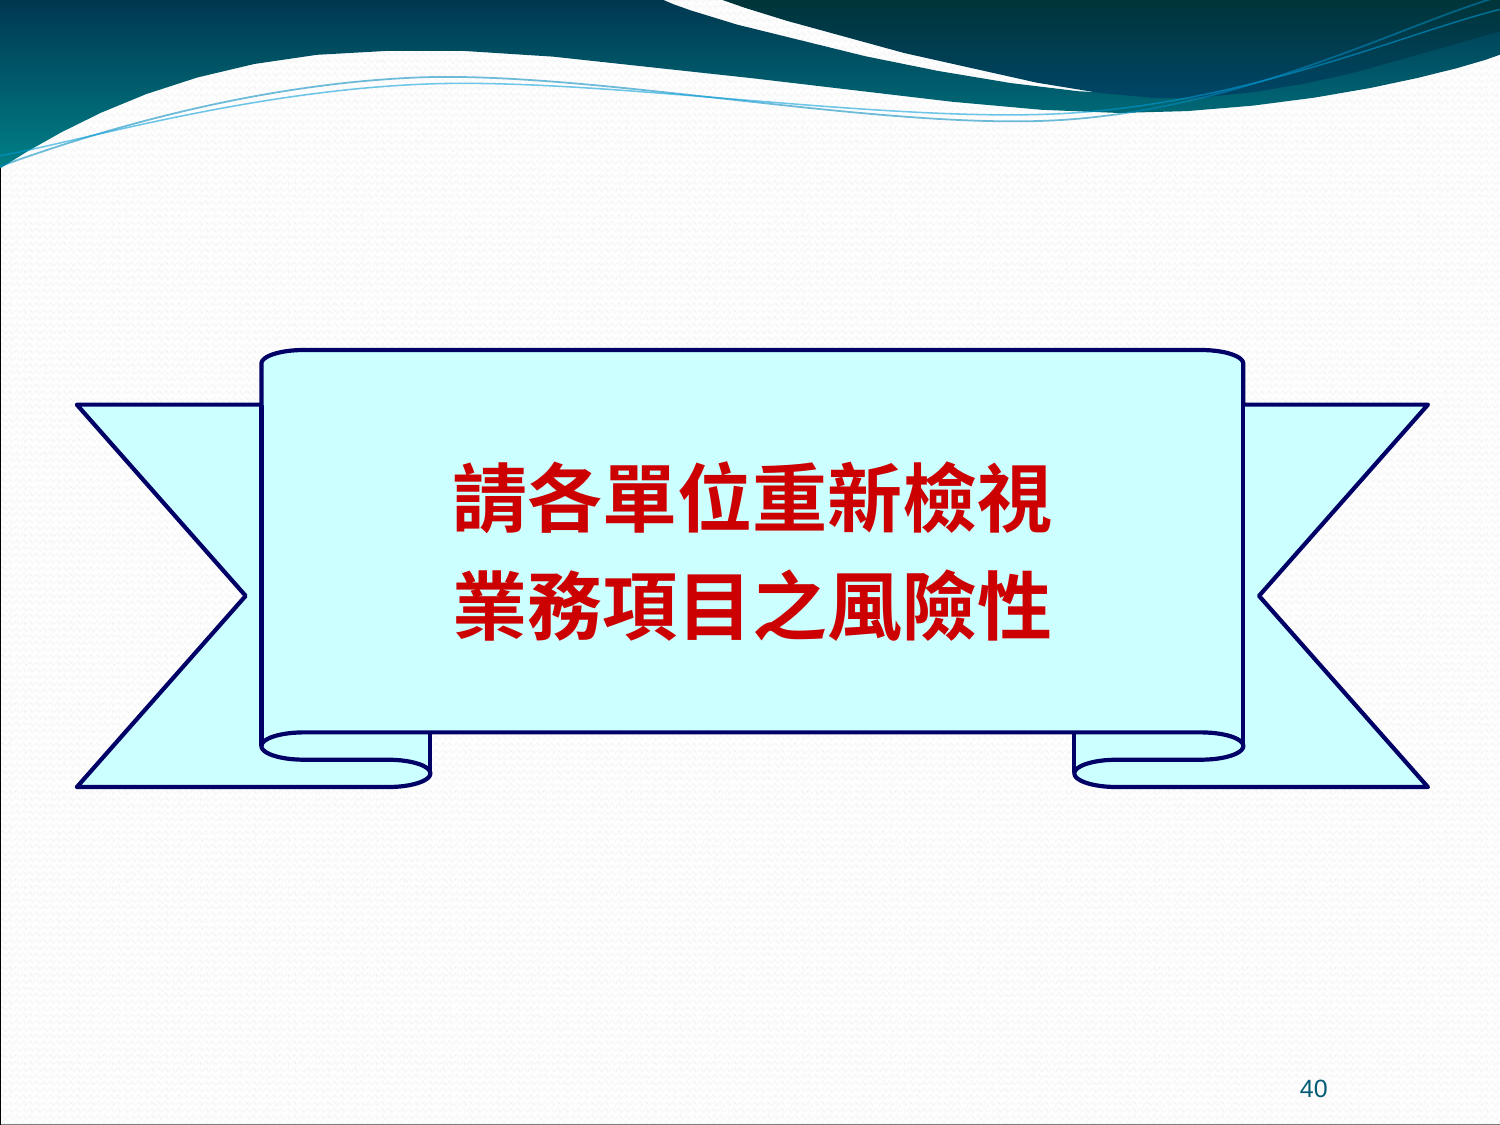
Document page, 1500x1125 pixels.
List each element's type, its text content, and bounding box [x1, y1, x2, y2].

text_box [1299, 1042, 1426, 1103]
text_box 請各單位重新檢視 業務項目之風險性 [76, 350, 1428, 788]
